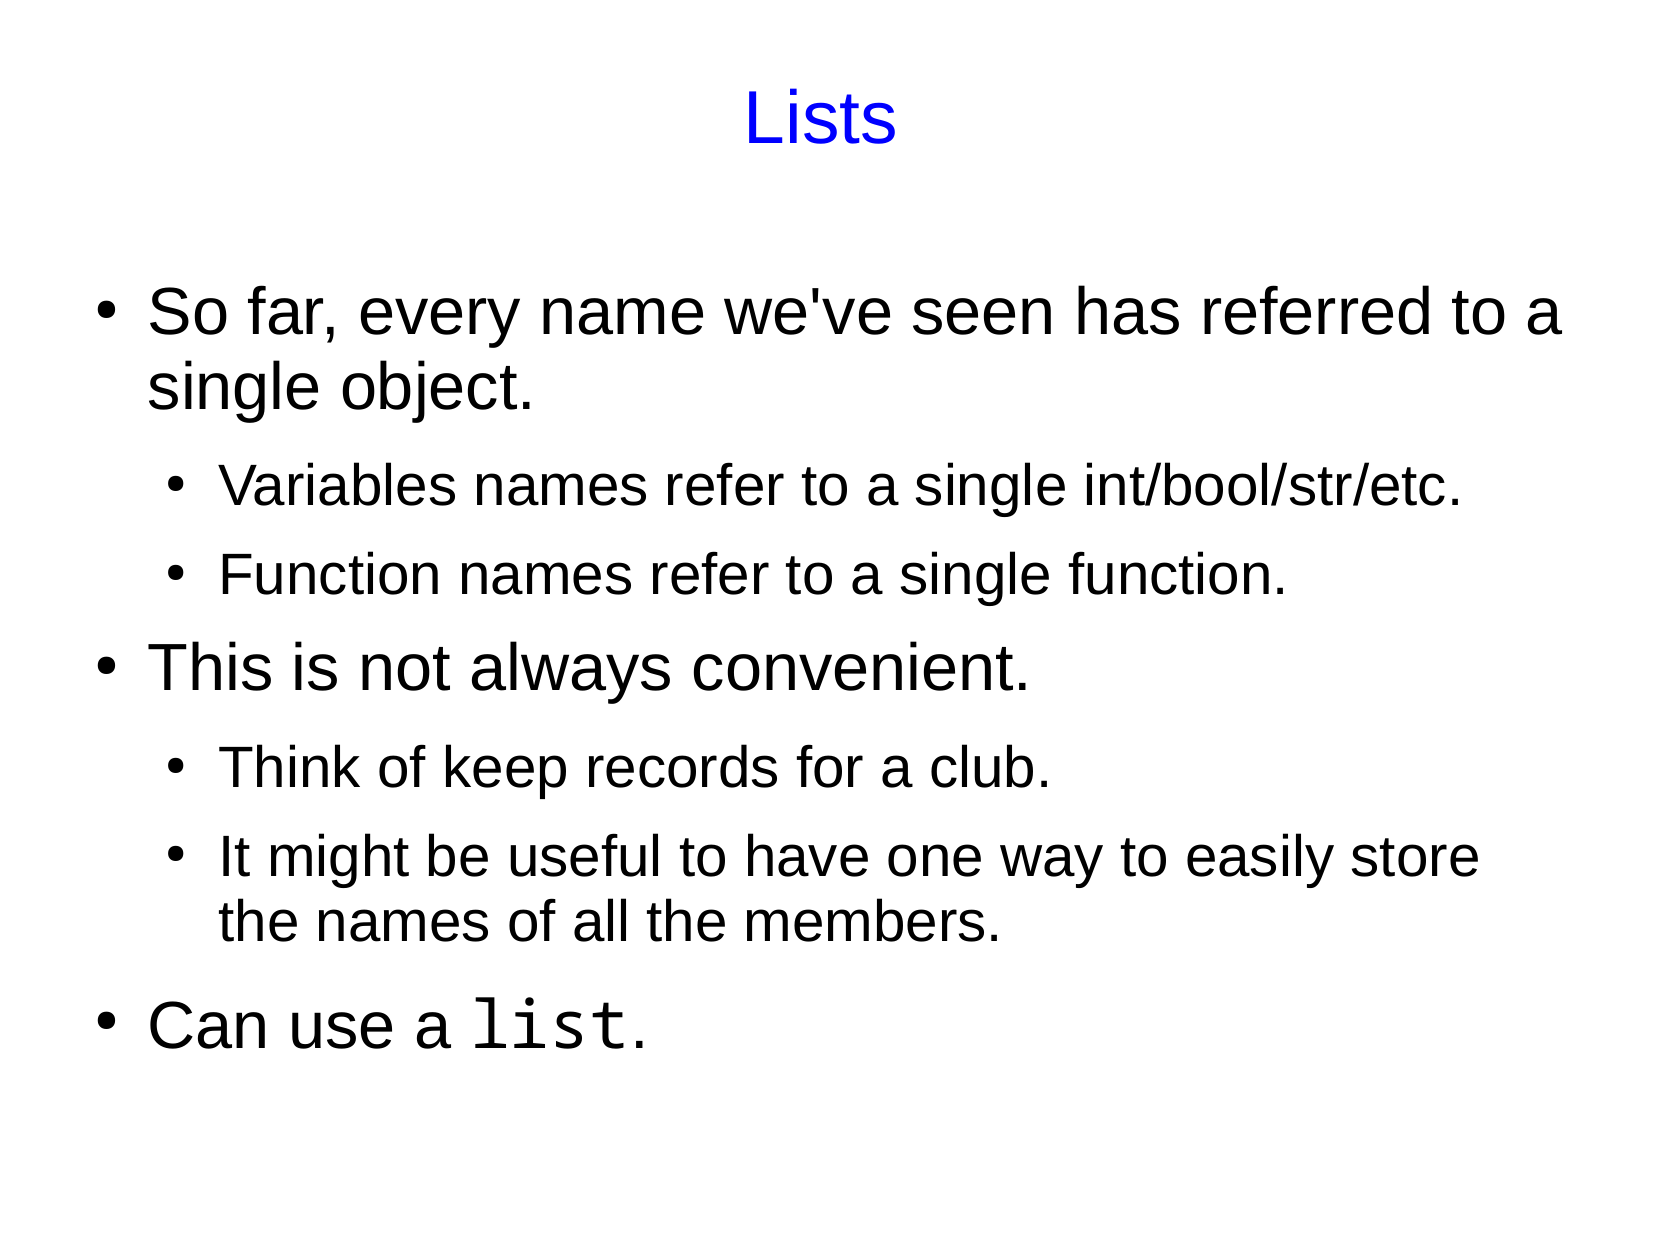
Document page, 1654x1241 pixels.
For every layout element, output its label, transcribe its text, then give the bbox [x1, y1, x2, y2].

list So far, every name we've seen has referred to a single object. Variables names refer to a single int/bool/str/etc. Function names refer to a single function. This is not always convenient. Think of keep records for a club. It might be useful to have one way to easily store the names of all the members. Can use a list. [76, 274, 1565, 1093]
title Lists [76, 58, 1565, 178]
